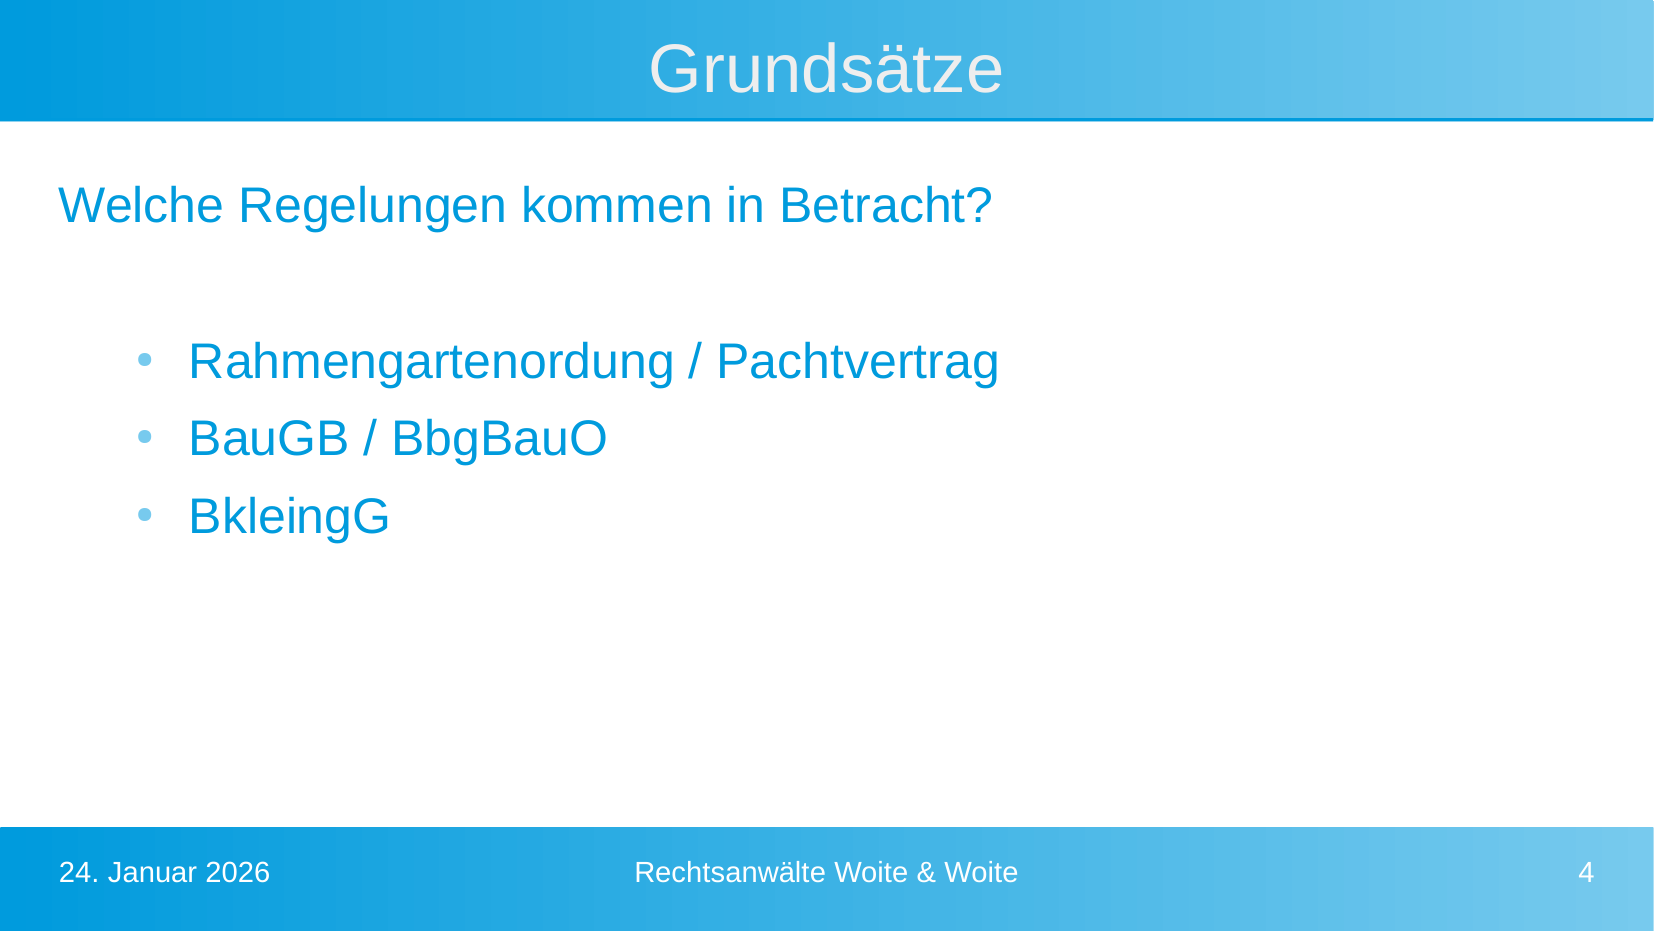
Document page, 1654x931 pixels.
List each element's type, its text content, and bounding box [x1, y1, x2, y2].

title Grundsätze [59, 29, 1595, 108]
list Welche Regelungen kommen in Betracht? Rahmengartenordung / Pachtvertrag BauGB / BbgBauO BkleingG [59, 177, 1595, 768]
